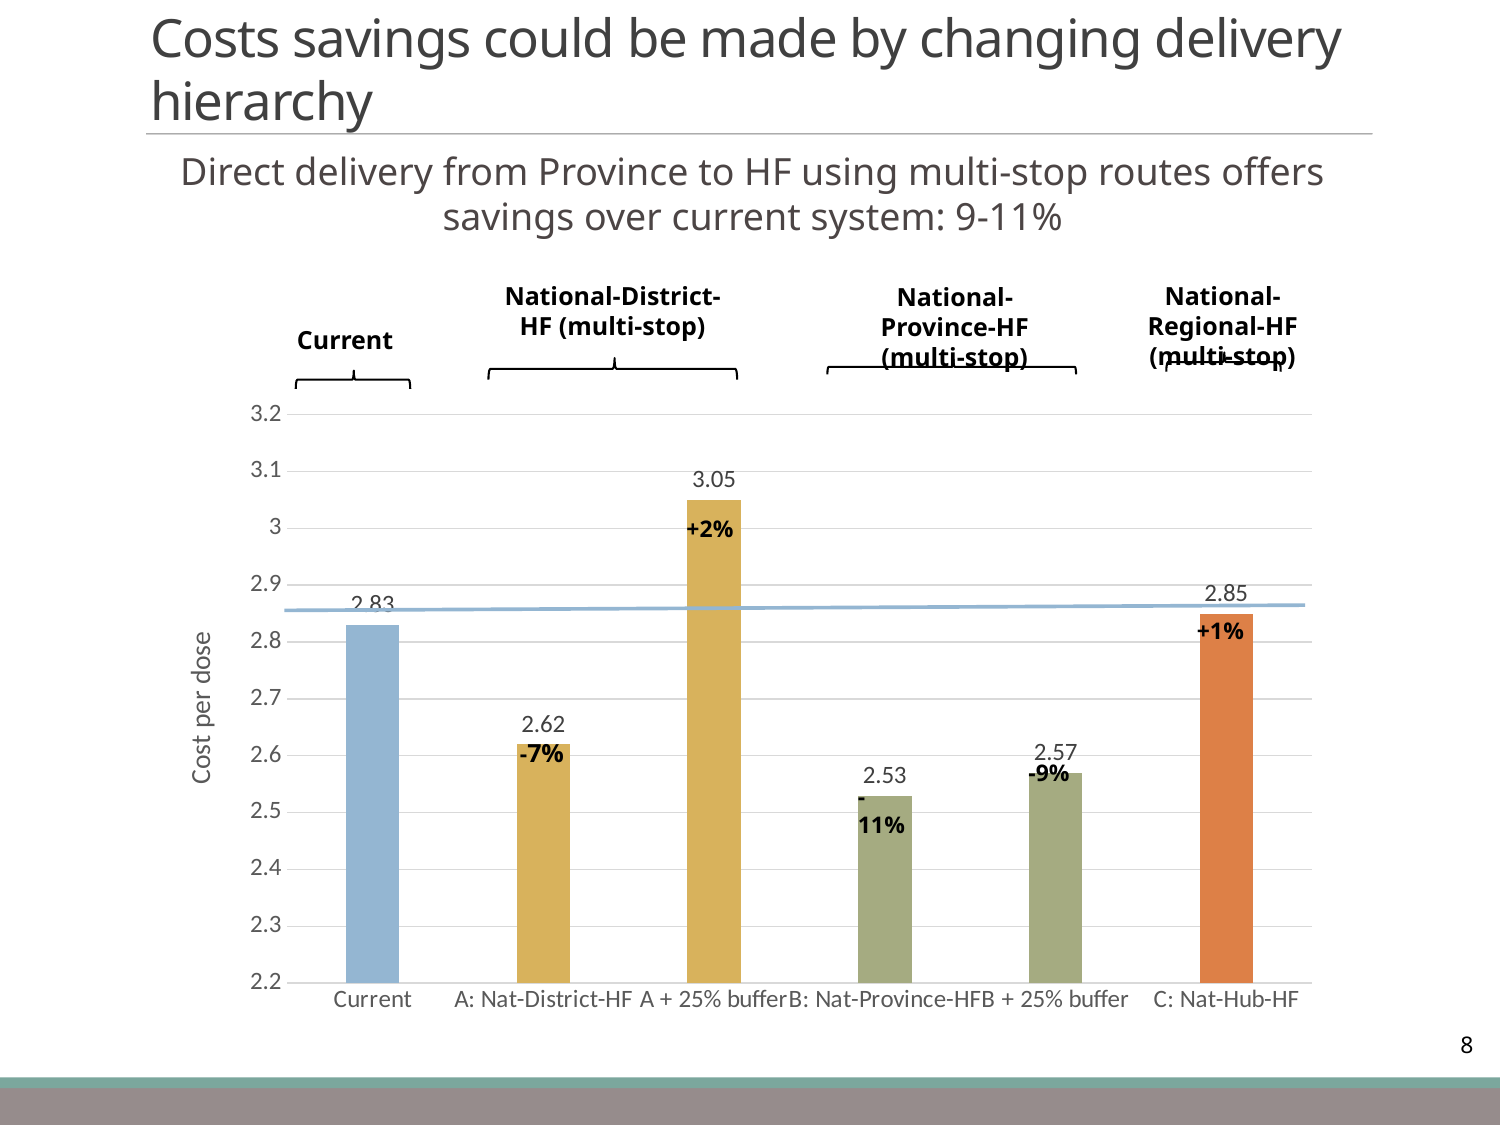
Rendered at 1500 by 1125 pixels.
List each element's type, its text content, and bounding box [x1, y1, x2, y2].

text_box Current [261, 316, 429, 362]
chart [153, 389, 1336, 1027]
title Costs savings could be made by changing delivery hierarchy [135, 0, 1373, 139]
text_box +1% [1182, 609, 1264, 652]
text_box National-Province-HF (multi-stop) [830, 273, 1080, 379]
text_box National-District-HF (multi-stop) [488, 273, 738, 348]
text_box -9% [1013, 750, 1095, 794]
text_box -7% [504, 730, 584, 775]
text_box <number> [1403, 1023, 1489, 1077]
text_box -11% [843, 775, 925, 846]
text_box National-Regional-HF (multi-stop) [1110, 273, 1336, 378]
text_box +2% [671, 507, 753, 550]
text_box Direct delivery from Province to HF using multi-stop routes offers savings over current system: 9-11% [138, 142, 1368, 262]
